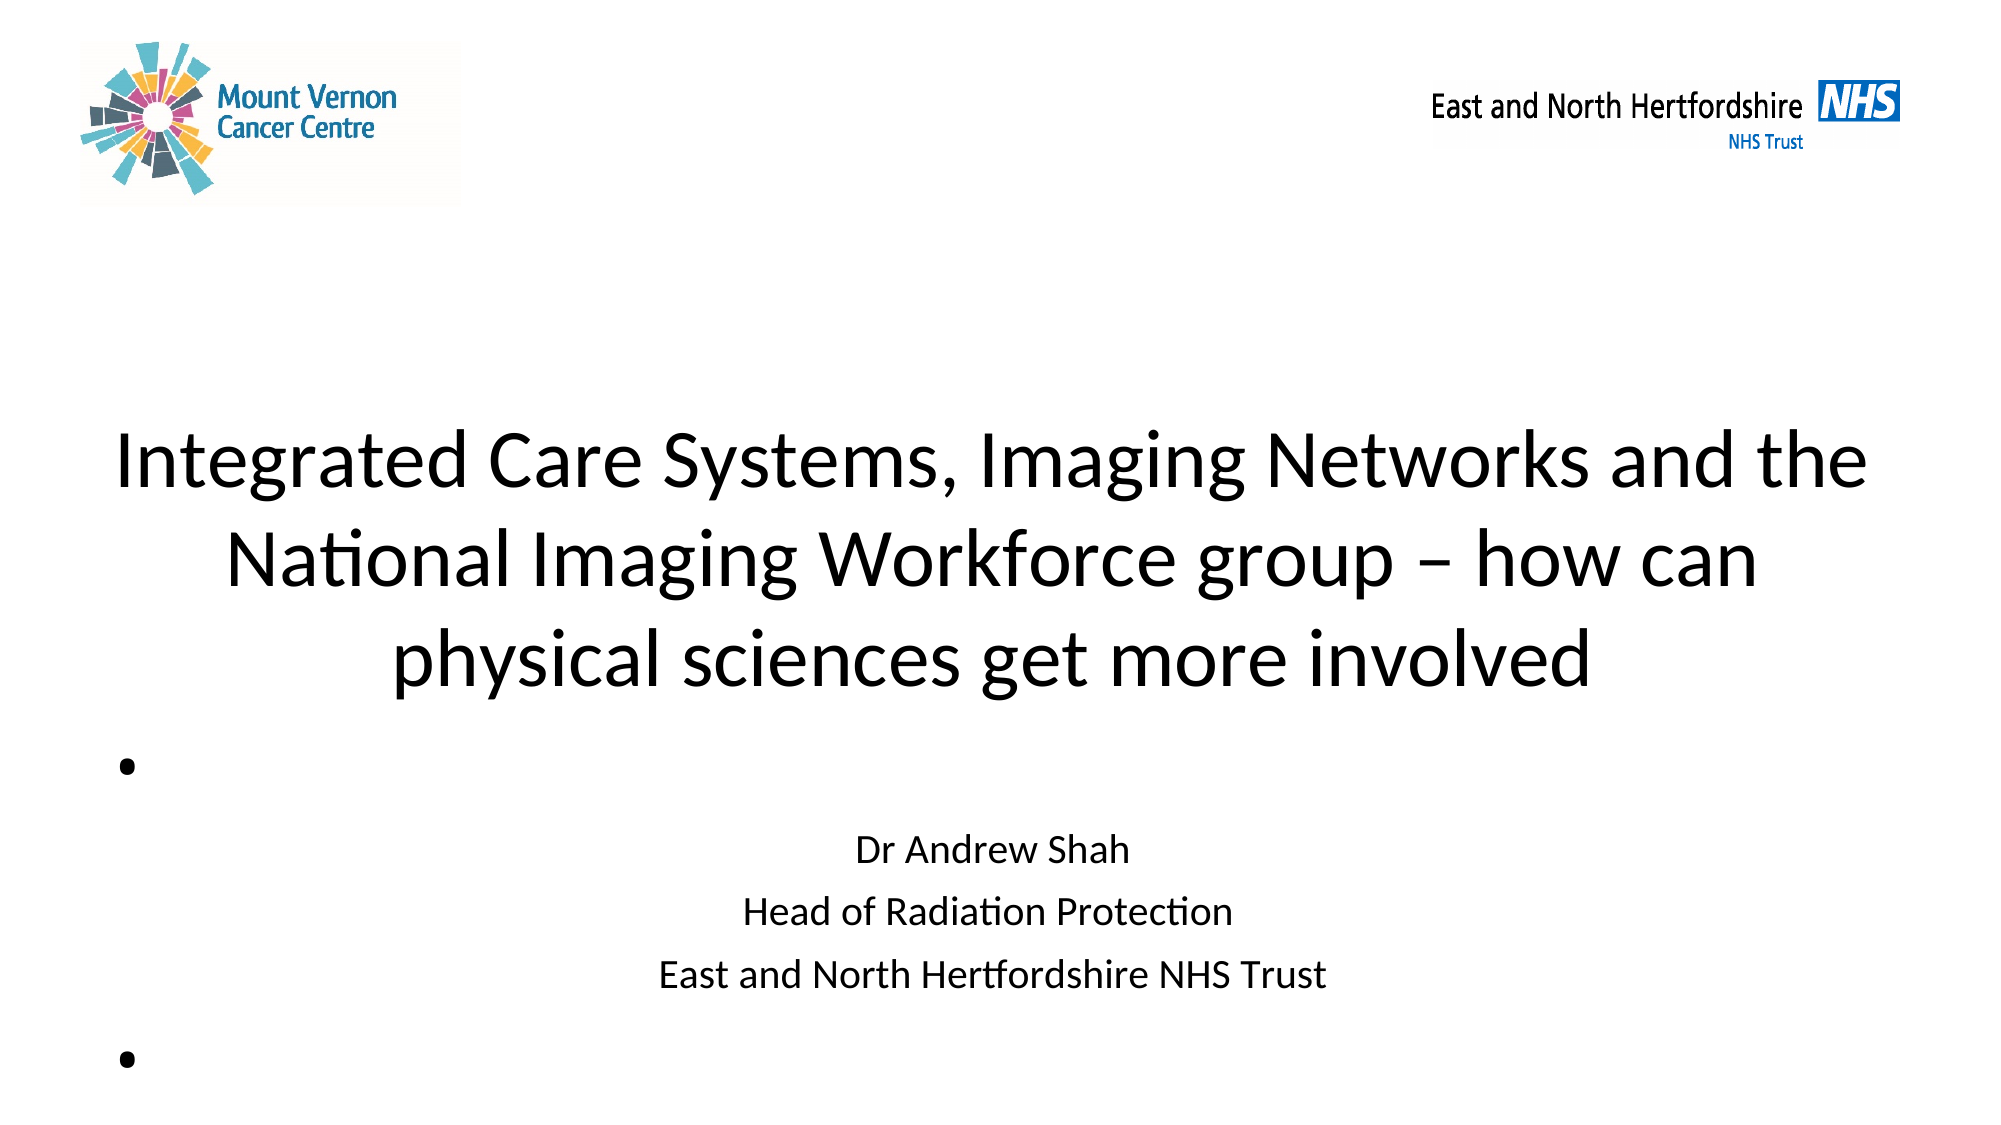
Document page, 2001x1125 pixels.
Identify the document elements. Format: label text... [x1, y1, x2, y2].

list Integrated Care Systems, Imaging Networks and the National Imaging Workforce group – how can physical sciences get more involved Dr Andrew Shah Head of Radiation Protection East and North Hertfordshire NHS Trust [99, 295, 1900, 1005]
